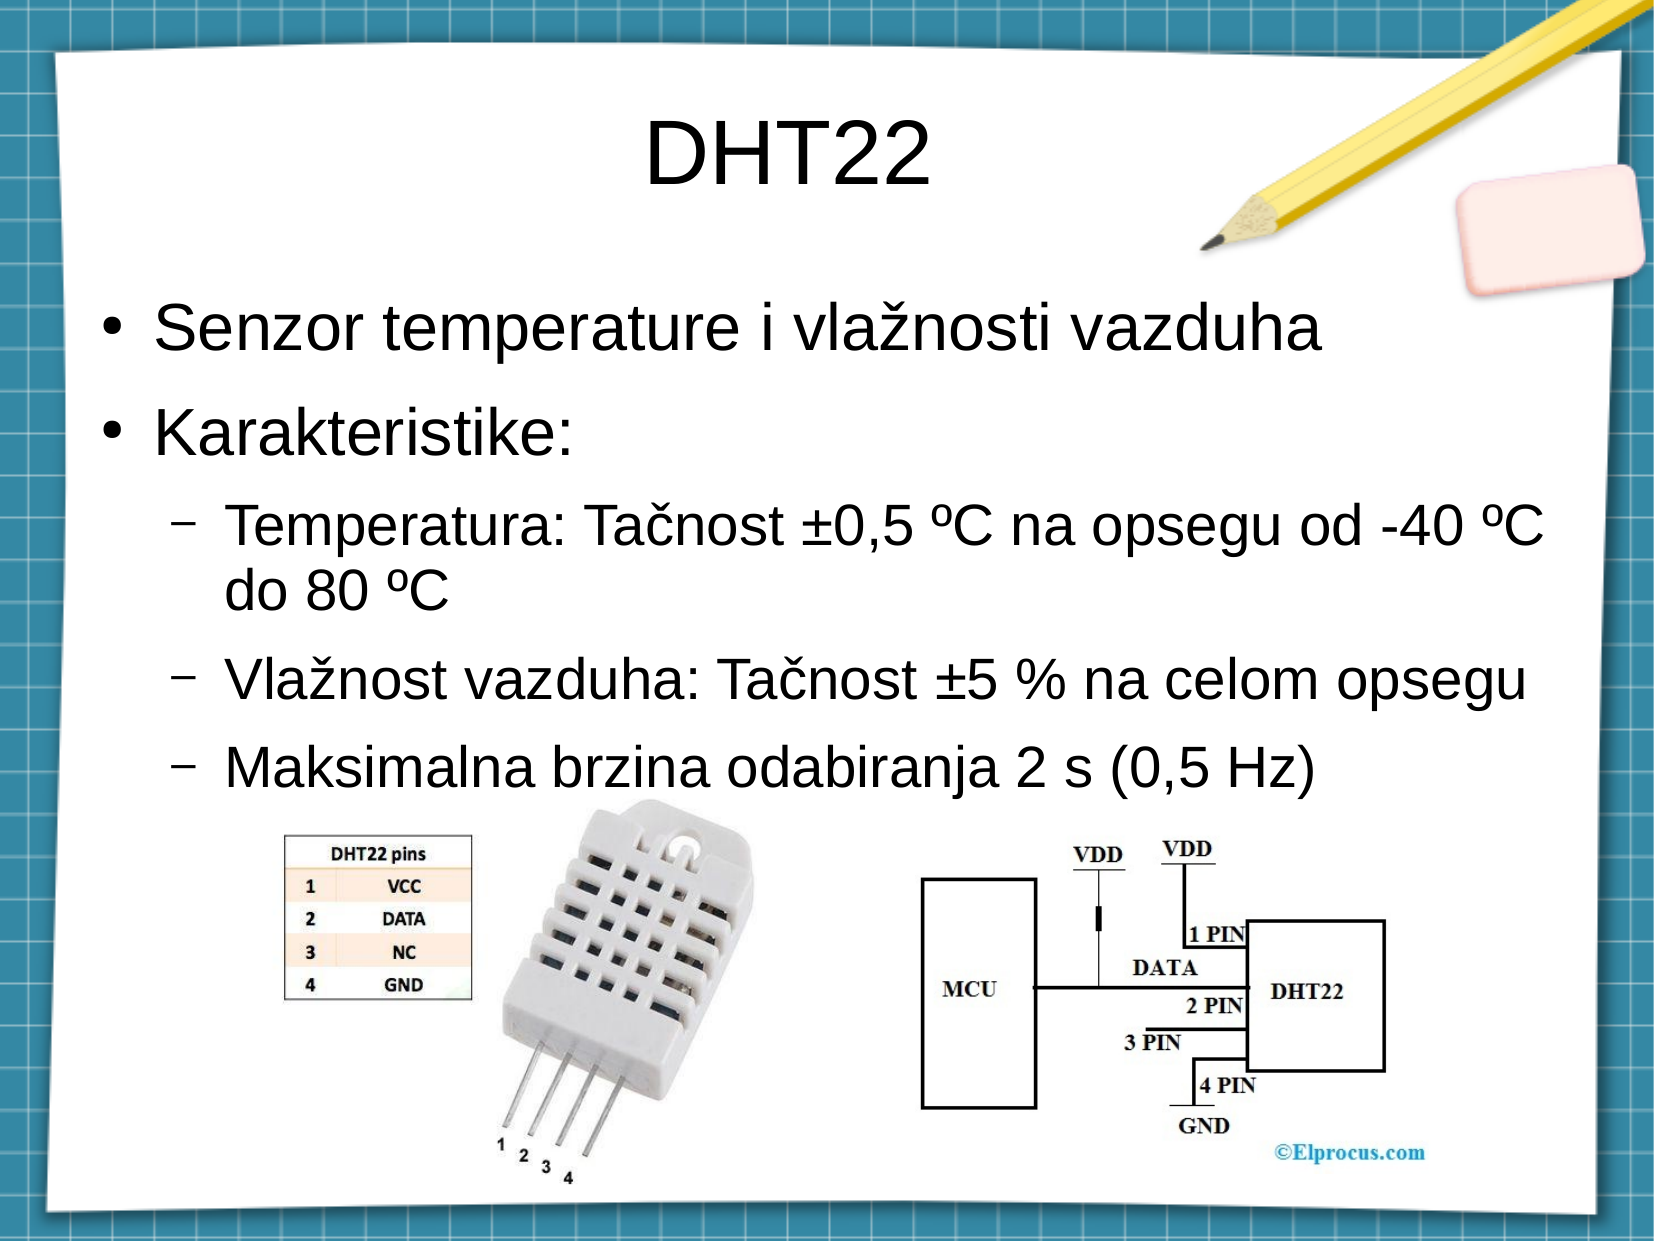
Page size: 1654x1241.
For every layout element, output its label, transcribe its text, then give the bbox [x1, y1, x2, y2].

picture [0, 0, 1654, 1241]
list Senzor temperature i vlažnosti vazduha Karakteristike: Temperatura: Tačnost ±0,5 ºC na opsegu od -40 ºC do 80 ºC Vlažnost vazduha: Tačnost ±5 % na celom opsegu Maksimalna brzina odabiranja 2 s (0,5 Hz) [82, 290, 1571, 1010]
title DHT22 [82, 49, 1571, 257]
